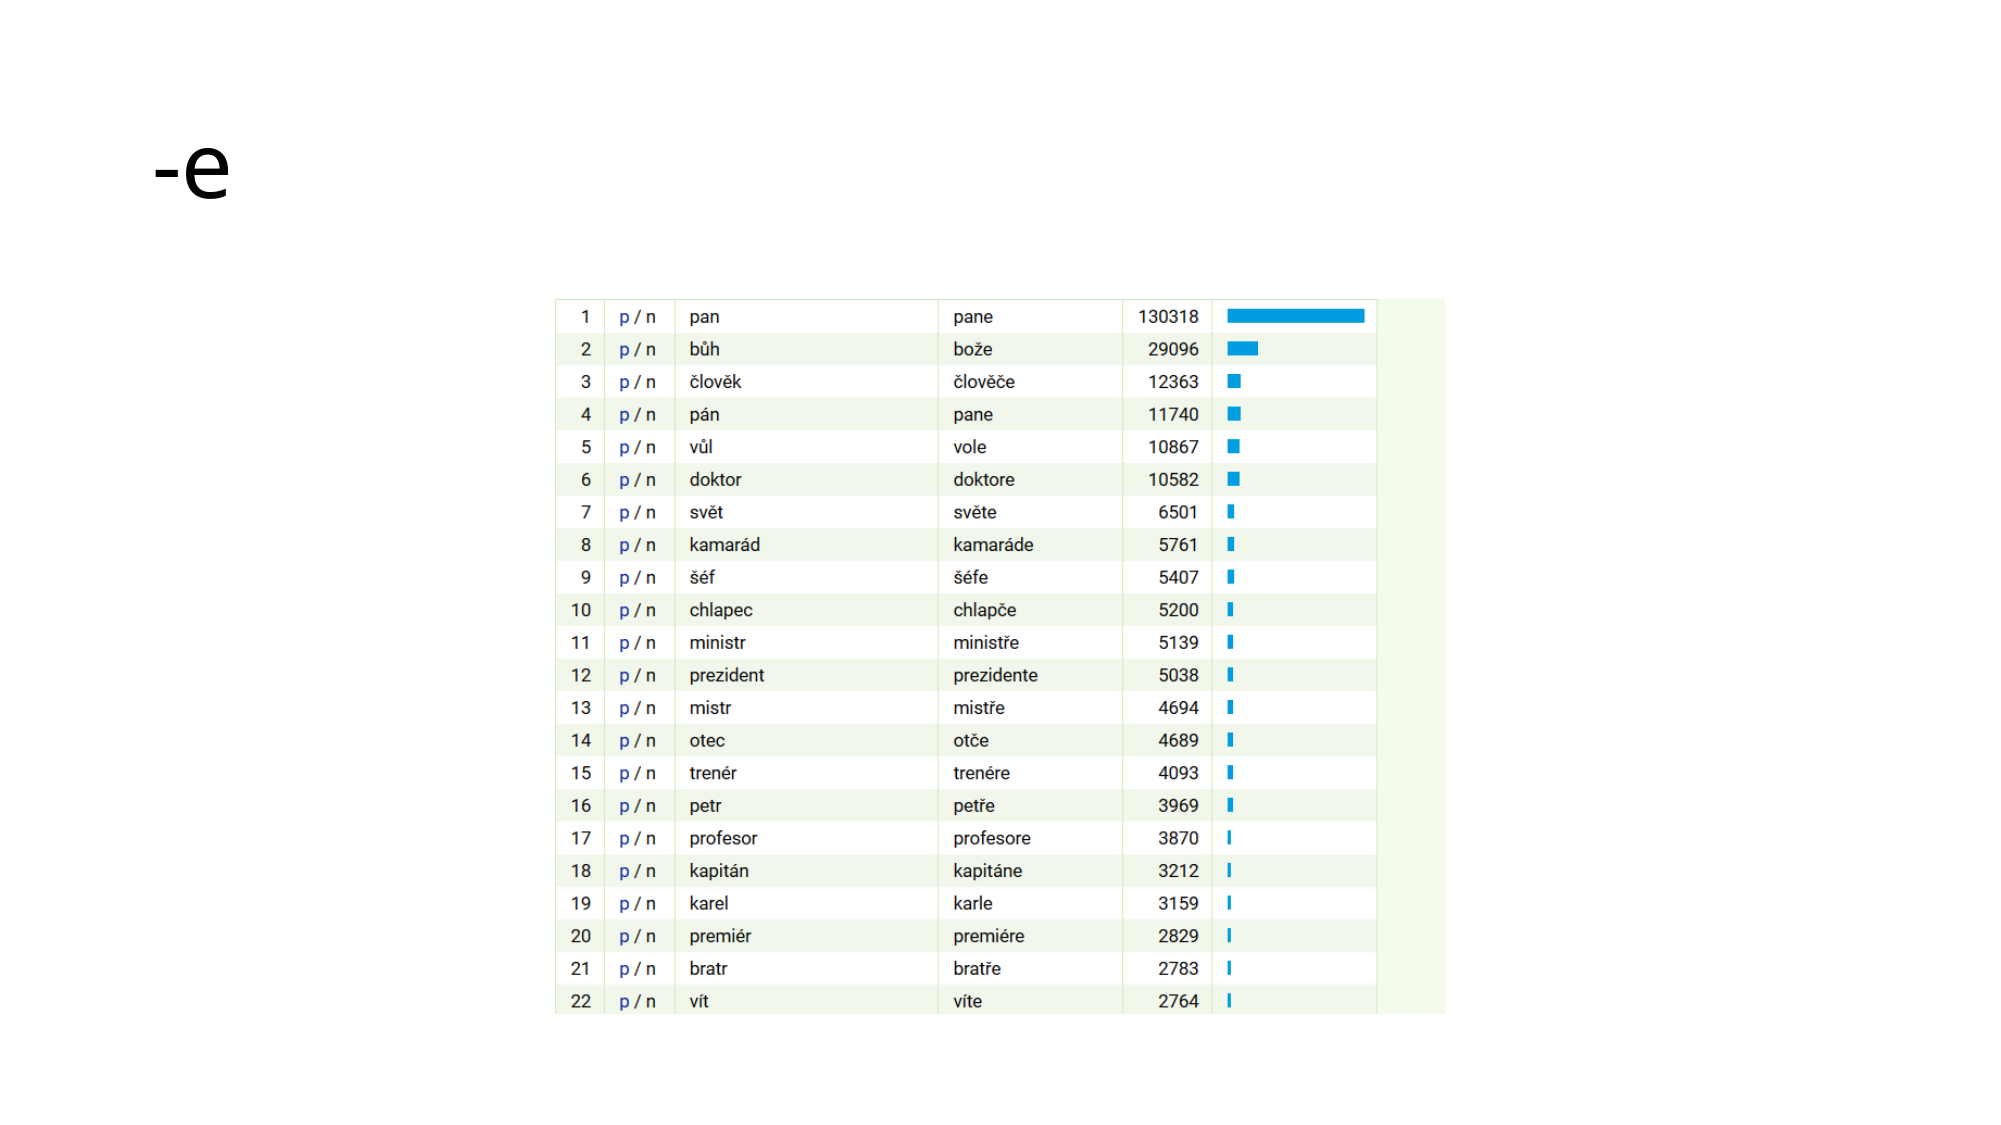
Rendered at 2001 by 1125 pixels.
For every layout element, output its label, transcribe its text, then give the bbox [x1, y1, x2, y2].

title -e [137, 59, 1863, 278]
picture [555, 299, 1445, 1014]
